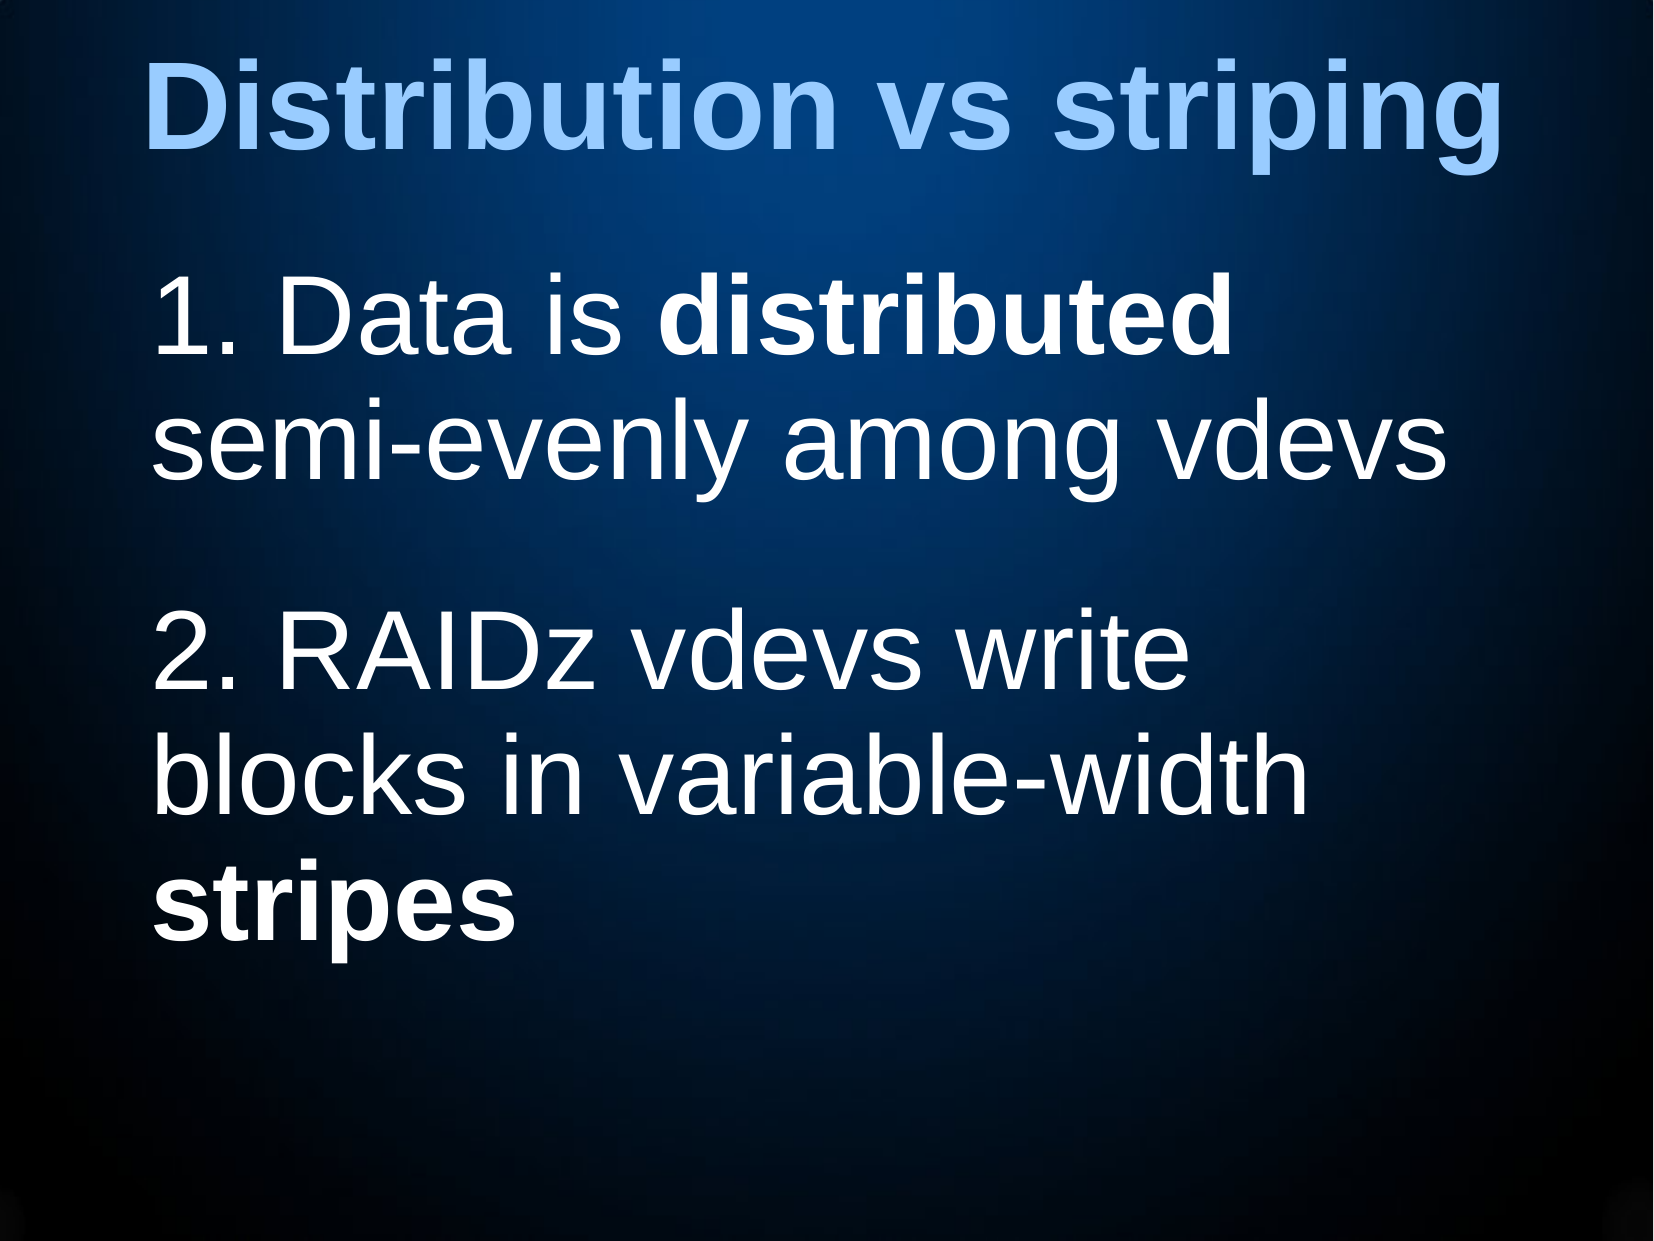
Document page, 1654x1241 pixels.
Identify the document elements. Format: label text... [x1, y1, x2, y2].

picture [0, 0, 1654, 1241]
title 1. Data is distributed semi-evenly among vdevs 2. RAIDz vdevs write blocks in variable-width stripes [150, 209, 1531, 1201]
title Distribution vs striping [0, 2, 1651, 211]
